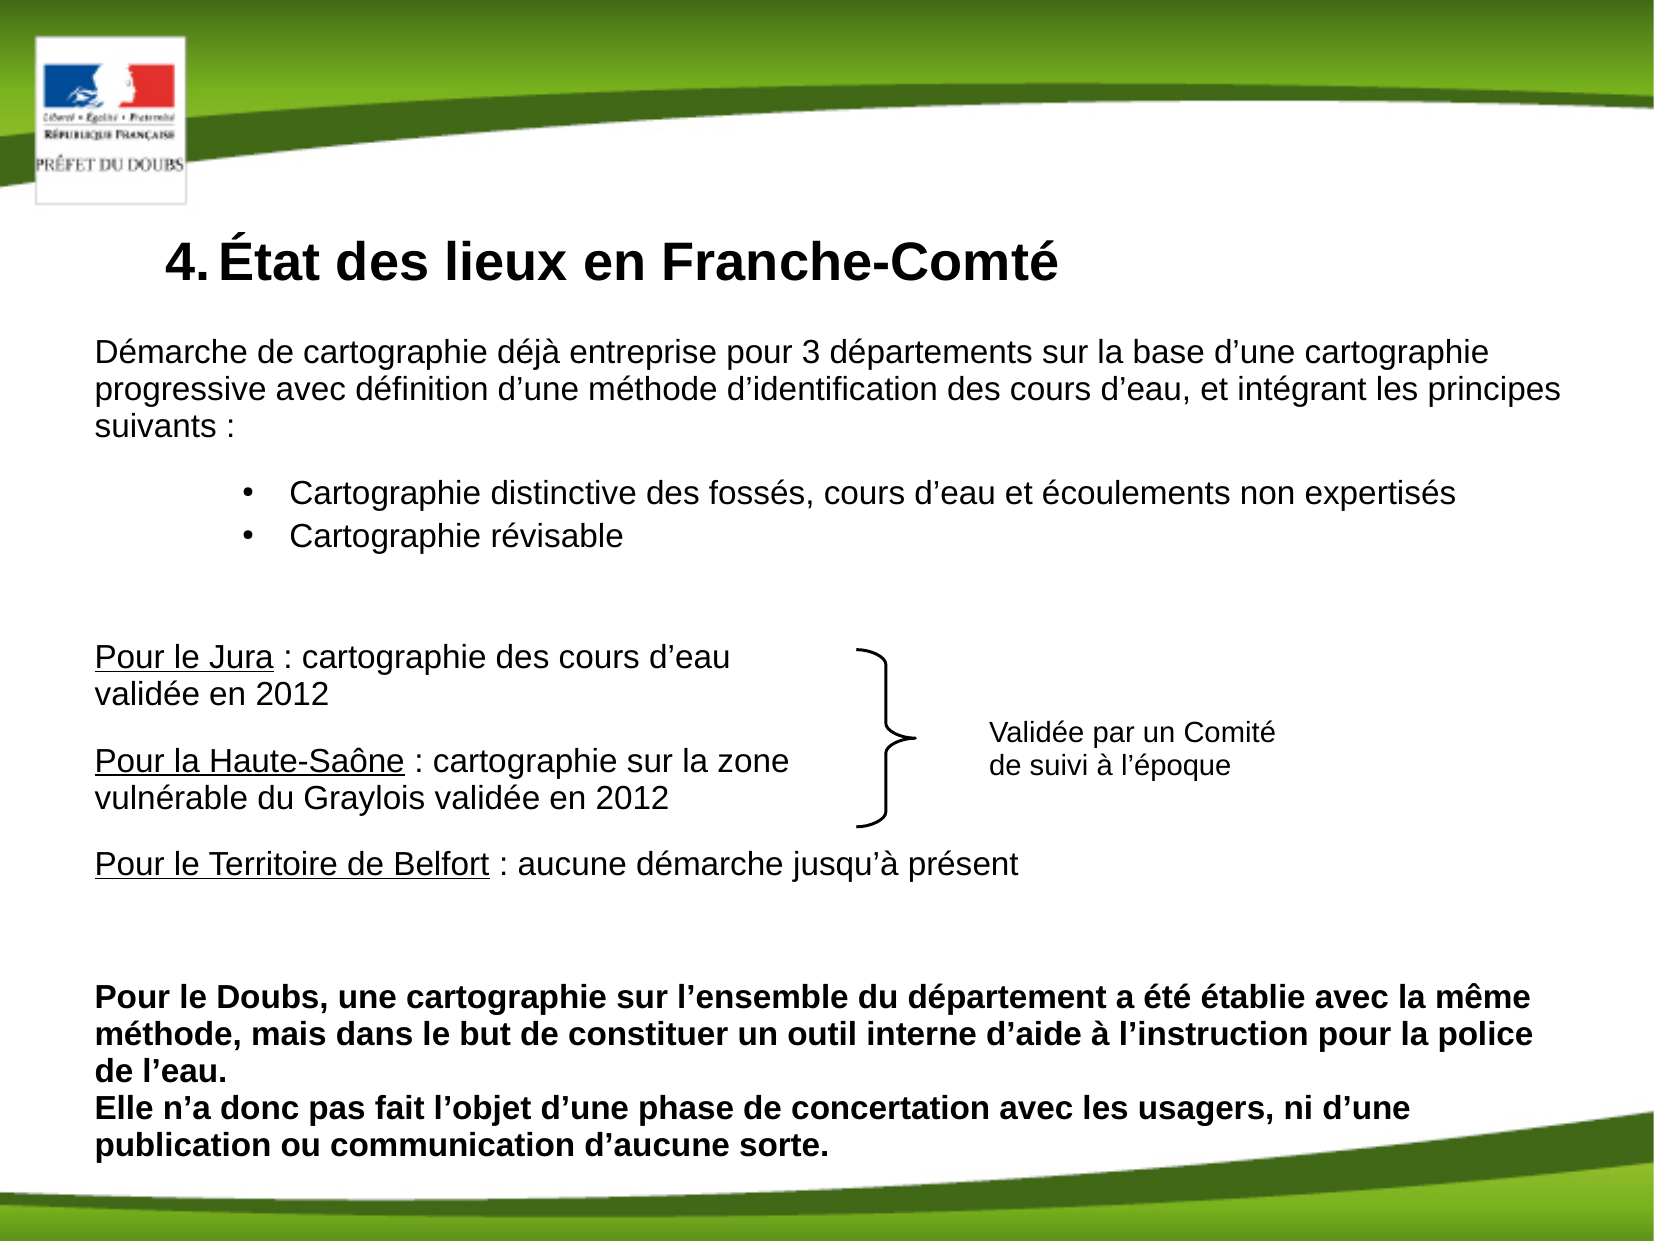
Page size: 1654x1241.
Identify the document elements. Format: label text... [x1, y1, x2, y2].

picture [0, 0, 1654, 1241]
text_box Validée par un Comité de suivi à l’époque [974, 708, 1300, 790]
list État des lieux en Franche-Comté Démarche de cartographie déjà entreprise pour 3 départements sur la base d’une cartographie progressive avec définition d’une méthode d’identification des cours d’eau, et intégrant les principes suivants : Cartographie distinctive des fossés, cours d’eau et écoulements non expertisés Cartographie révisable Pour le Jura : cartographie des cours d’eau validée en 2012 Pour la Haute-Saône : cartographie sur la zone vulnérable du Graylois validée en 2012 Pour le Territoire de Belfort : aucune démarche jusqu’à présent Pour le Doubs, une cartographie sur l’ensemble du département a été établie avec la même méthode, mais dans le but de constituer un outil interne d’aide à l’instruction pour la police de l’eau. Elle n’a donc pas fait l’objet d’une phase de concertation avec les usagers, ni d’une publication ou communication d’aucune sorte. [76, 217, 1565, 1175]
